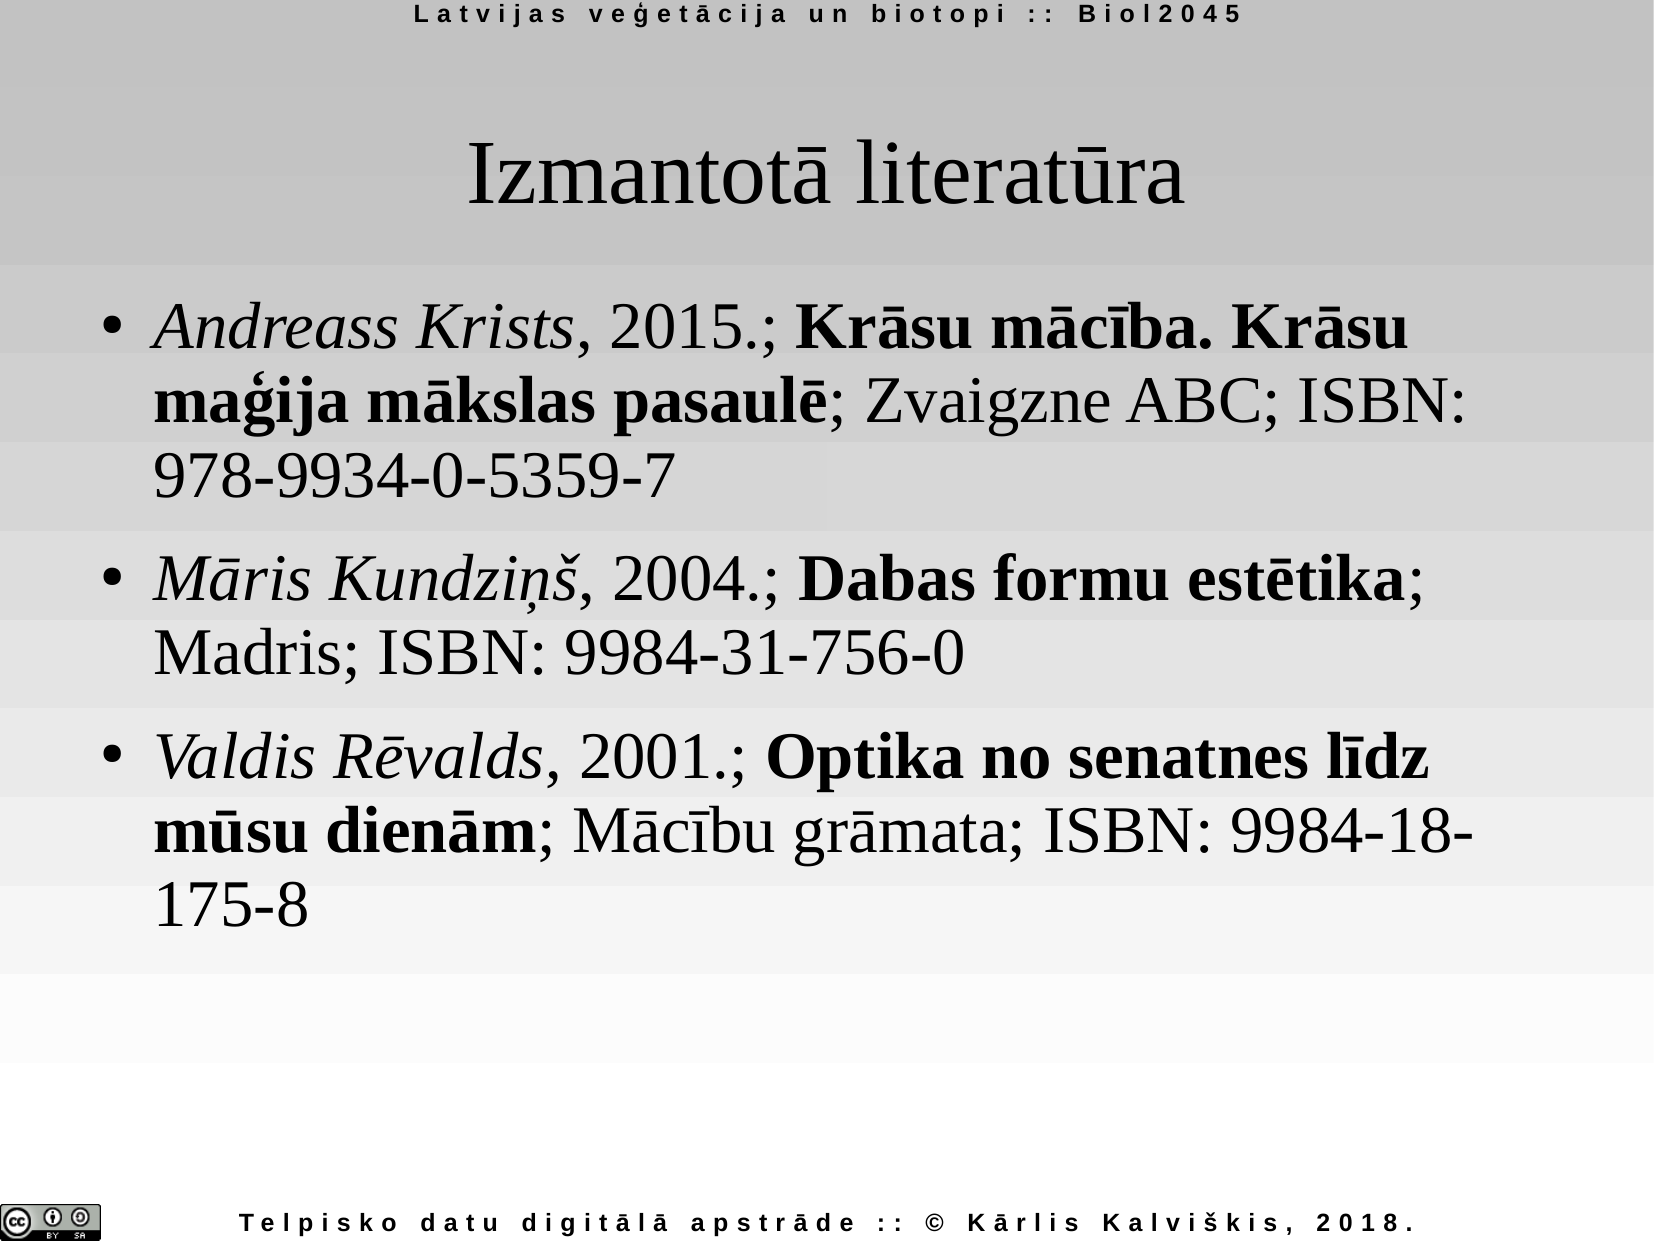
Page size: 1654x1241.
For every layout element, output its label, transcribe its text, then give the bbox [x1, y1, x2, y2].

picture [0, 0, 1654, 1241]
list Andreass Krists, 2015.; Krāsu mācība. Krāsu maģija mākslas pasaulē; Zvaigzne ABC; ISBN: 978-9934-0-5359-7 Māris Kundziņš, 2004.; Dabas formu estētika; Madris; ISBN: 9984-31-756-0 Valdis Rēvalds, 2001.; Optika no senatnes līdz mūsu dienām; Mācību grāmata; ISBN: 9984-18-175-8 [82, 289, 1571, 1113]
title Izmantotā literatūra [29, 49, 1625, 296]
